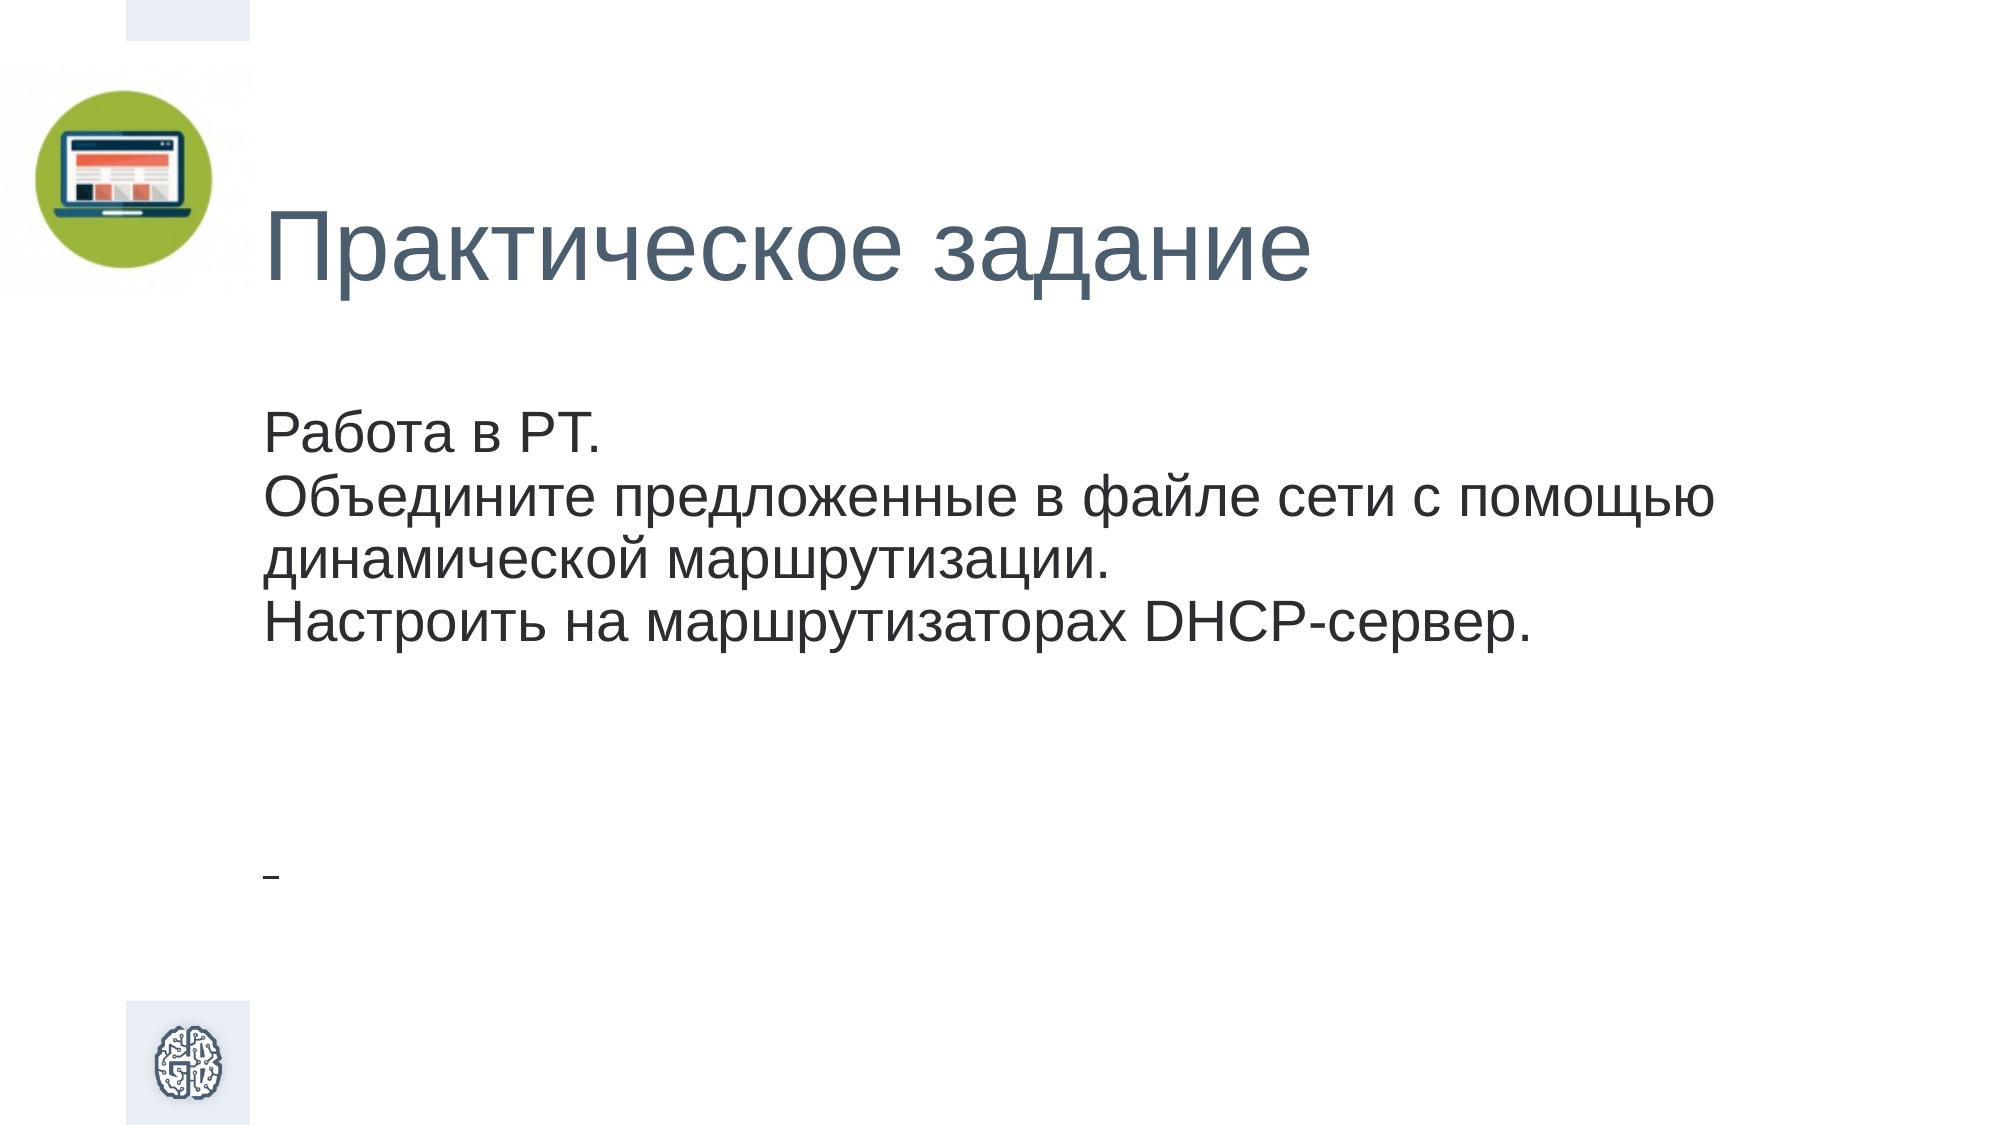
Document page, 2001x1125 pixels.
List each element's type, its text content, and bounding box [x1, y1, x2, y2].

picture [0, 64, 252, 298]
list Работа в PT. Объедините предложенные в файле сети с помощью динамической маршрутизации. Настроить на маршрутизаторах DHCP-сервер. [248, 431, 1825, 941]
title Практическое задание [248, 124, 1752, 372]
picture [144, 1016, 232, 1110]
